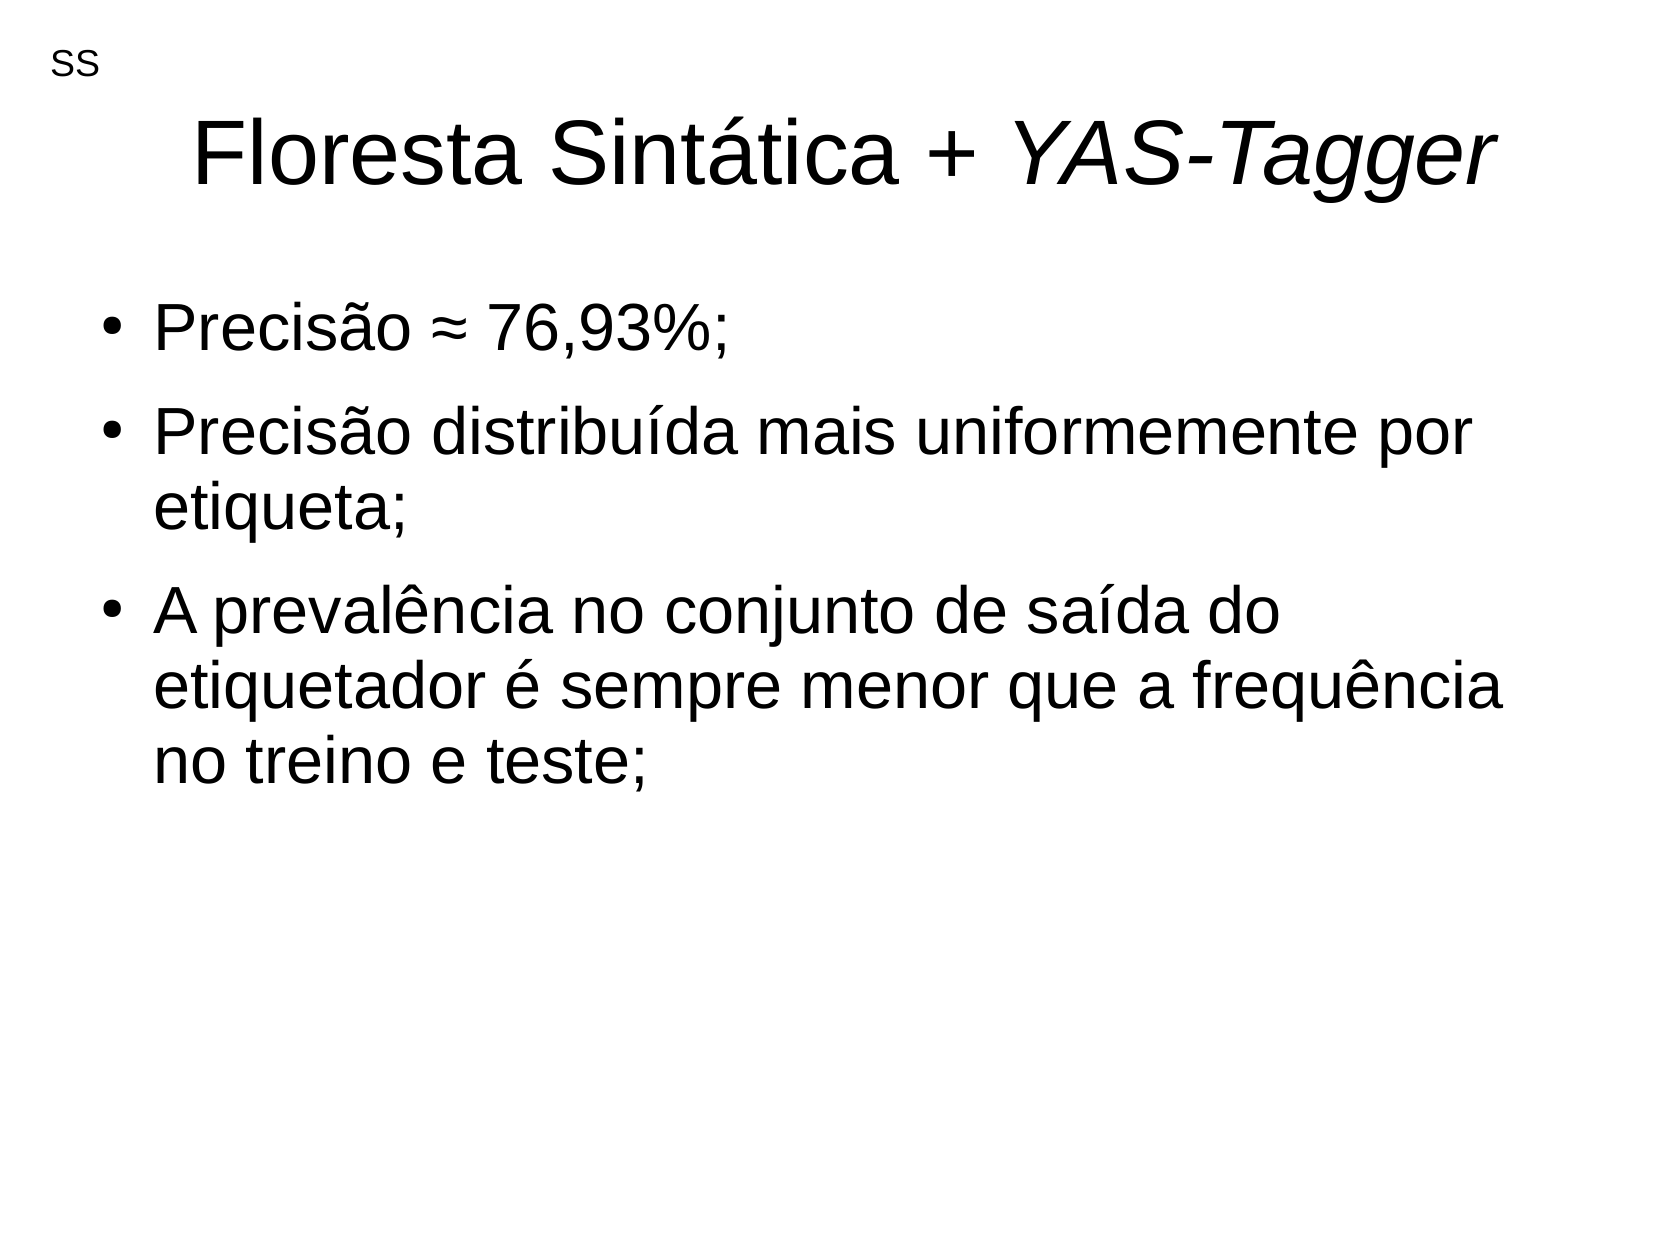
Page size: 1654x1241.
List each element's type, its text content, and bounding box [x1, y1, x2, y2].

text_box SS [35, 35, 116, 93]
list Precisão ≈ 76,93%; Precisão distribuída mais uniformemente por etiqueta; A prevalência no conjunto de saída do etiquetador é sempre menor que a frequência no treino e teste; [82, 290, 1571, 1010]
title Floresta Sintática + YAS-Tagger [82, 49, 1571, 257]
